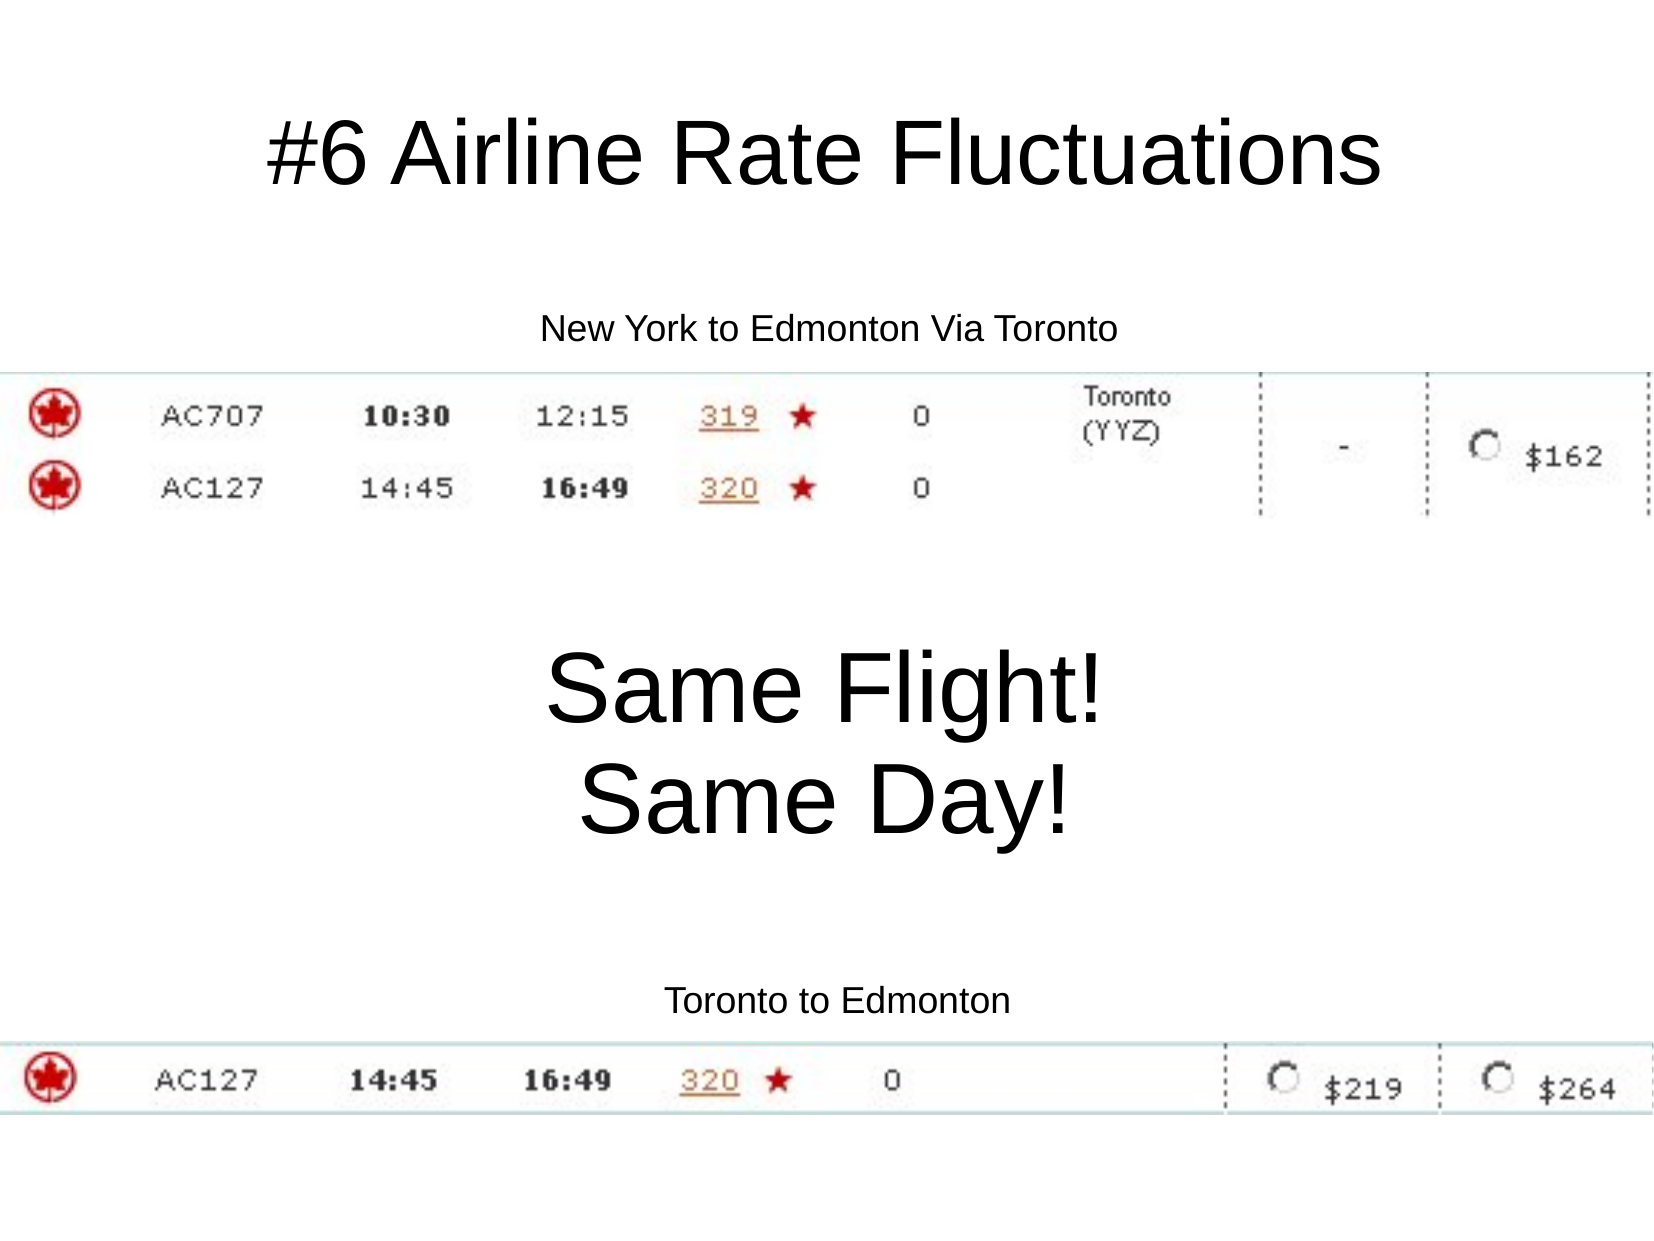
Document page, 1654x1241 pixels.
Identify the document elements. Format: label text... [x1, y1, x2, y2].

text_box Toronto to Edmonton [648, 972, 1027, 1030]
title #6 Airline Rate Fluctuations [82, 49, 1571, 257]
text_box Same Flight! Same Day! [525, 624, 1126, 863]
picture [0, 372, 1654, 519]
picture [0, 1041, 1654, 1115]
text_box New York to Edmonton Via Toronto [525, 300, 1133, 357]
